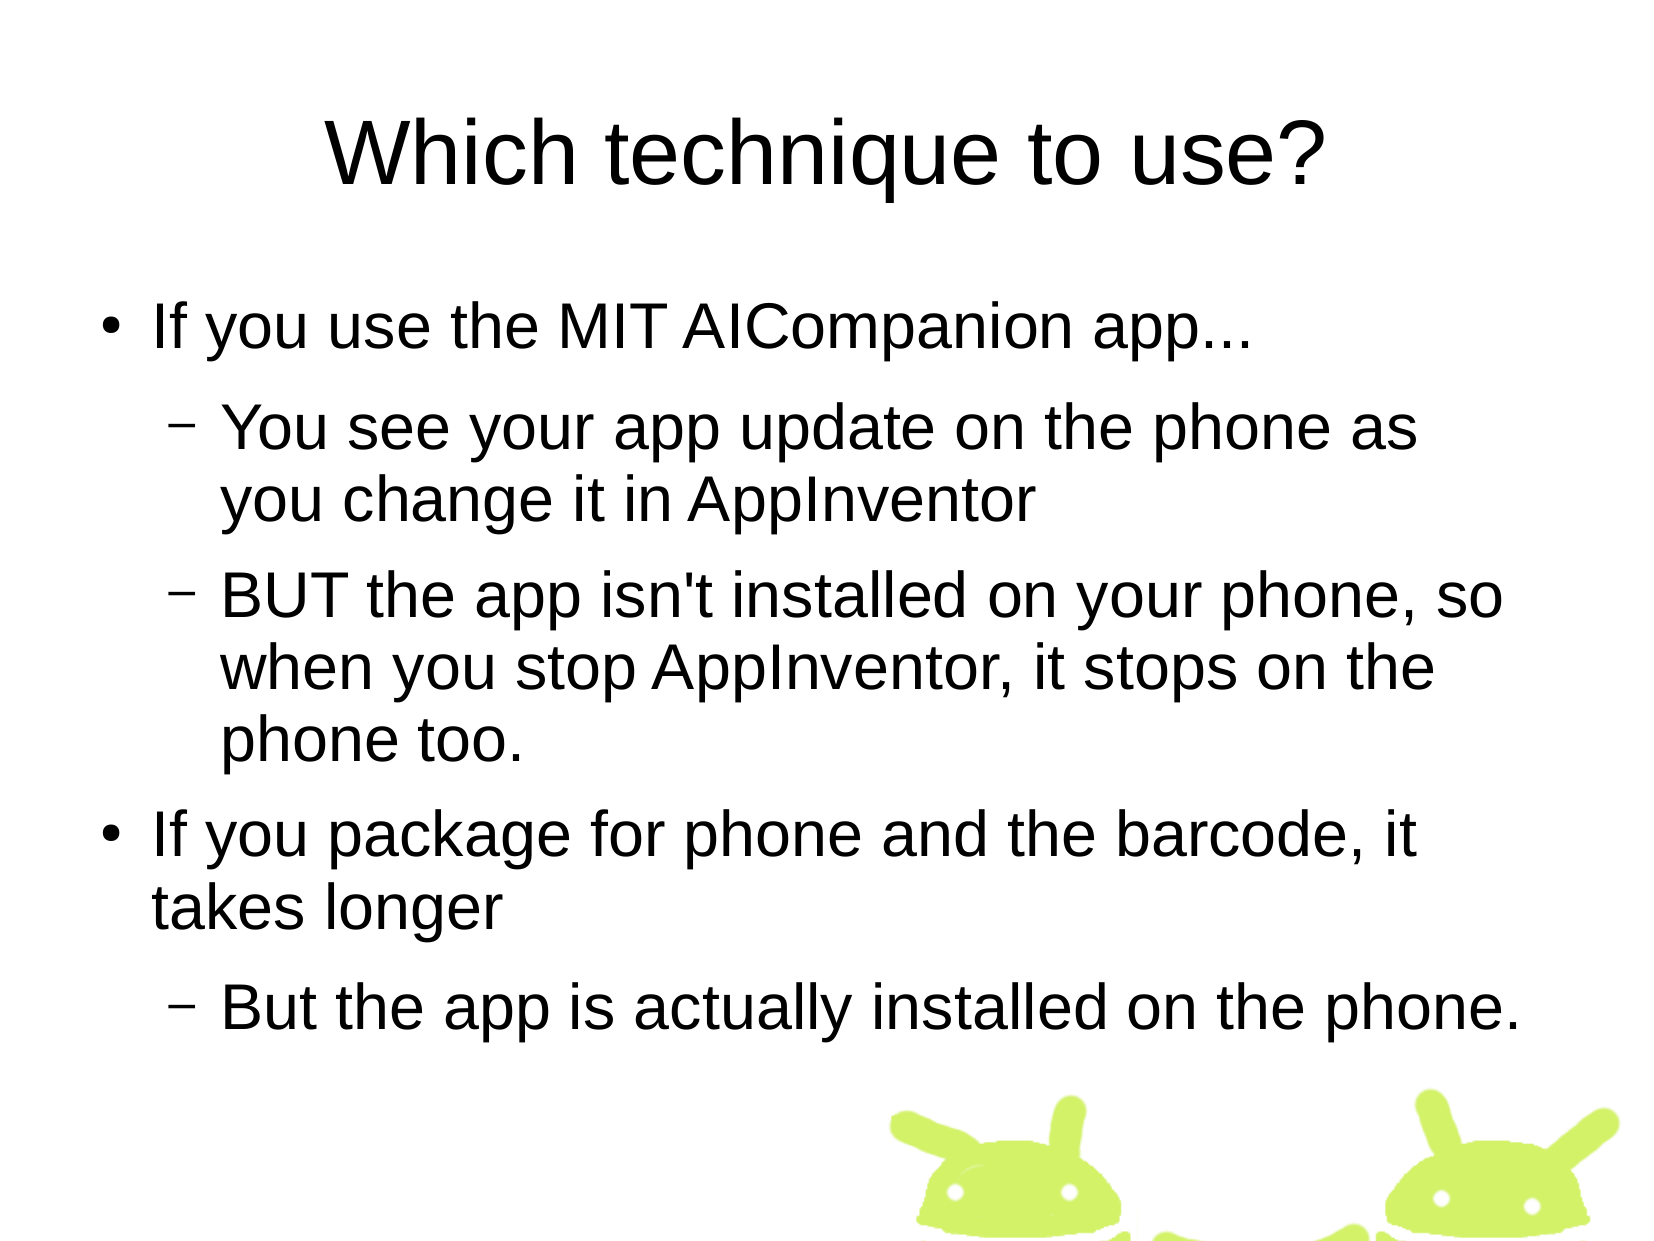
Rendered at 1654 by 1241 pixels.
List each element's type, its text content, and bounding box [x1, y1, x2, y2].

list If you use the MIT AICompanion app... You see your app update on the phone as you change it in AppInventor BUT the app isn't installed on your phone, so when you stop AppInventor, it stops on the phone too. If you package for phone and the barcode, it takes longer But the app is actually installed on the phone. [82, 290, 1538, 1111]
picture [840, 1083, 1654, 1241]
title Which technique to use? [82, 49, 1571, 257]
